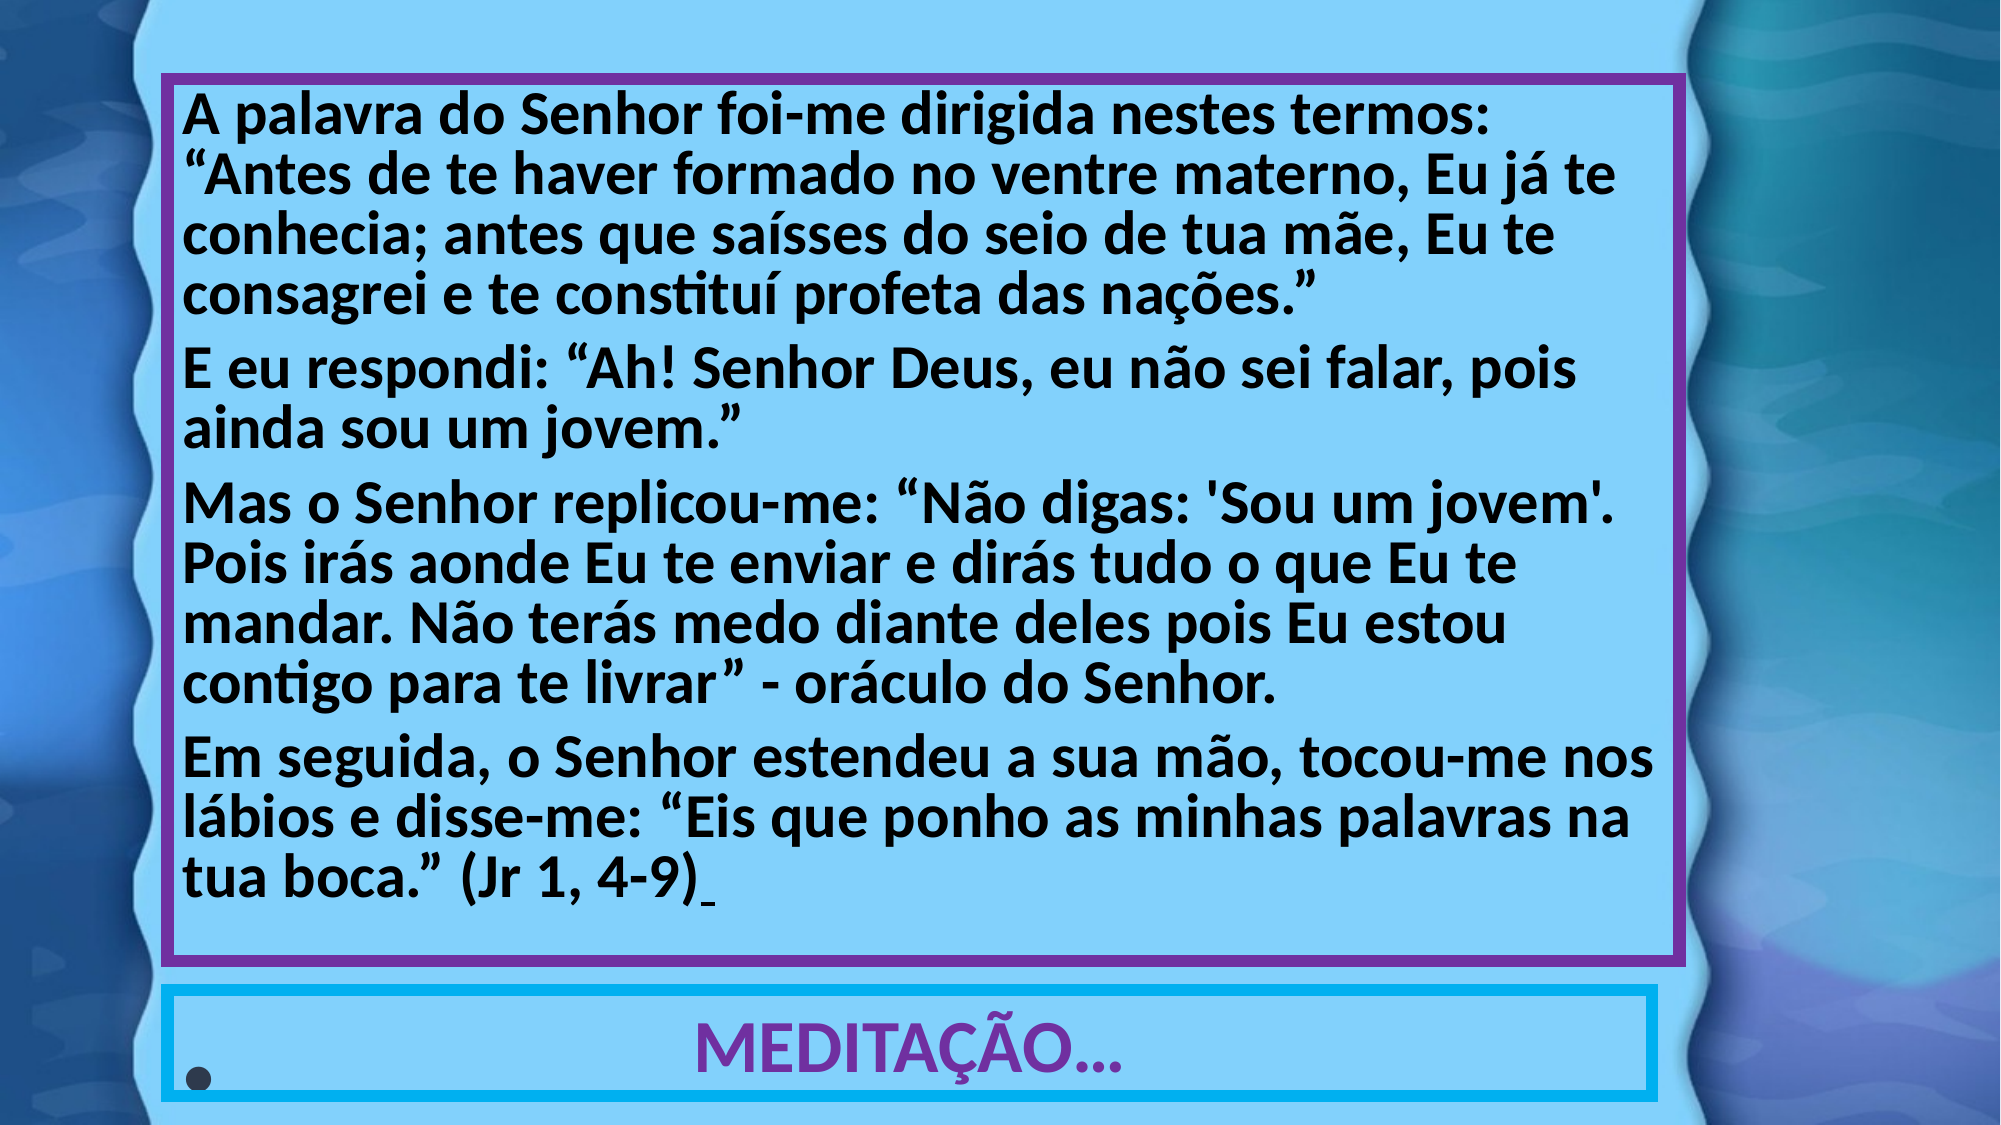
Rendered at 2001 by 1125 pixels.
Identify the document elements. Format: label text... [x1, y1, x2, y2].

list A palavra do Senhor foi-me dirigida nestes termos: “Antes de te haver formado no ventre materno, Eu já te conhecia; antes que saísses do seio de tua mãe, Eu te consagrei e te constituí profeta das nações.” E eu respondi: “Ah! Senhor Deus, eu não sei falar, pois ainda sou um jovem.” Mas o Senhor replicou-me: “Não digas: 'Sou um jovem'. Pois irás aonde Eu te enviar e dirás tudo o que Eu te mandar. Não terás medo diante deles pois Eu estou contigo para te livrar” - oráculo do Senhor. Em seguida, o Senhor estendeu a sua mão, tocou-me nos lábios e disse-me: “Eis que ponho as minhas palavras na tua boca.” (Jr 1, 4-9) [167, 78, 1680, 962]
text_box MEDITAÇÃO… [167, 989, 1652, 1096]
